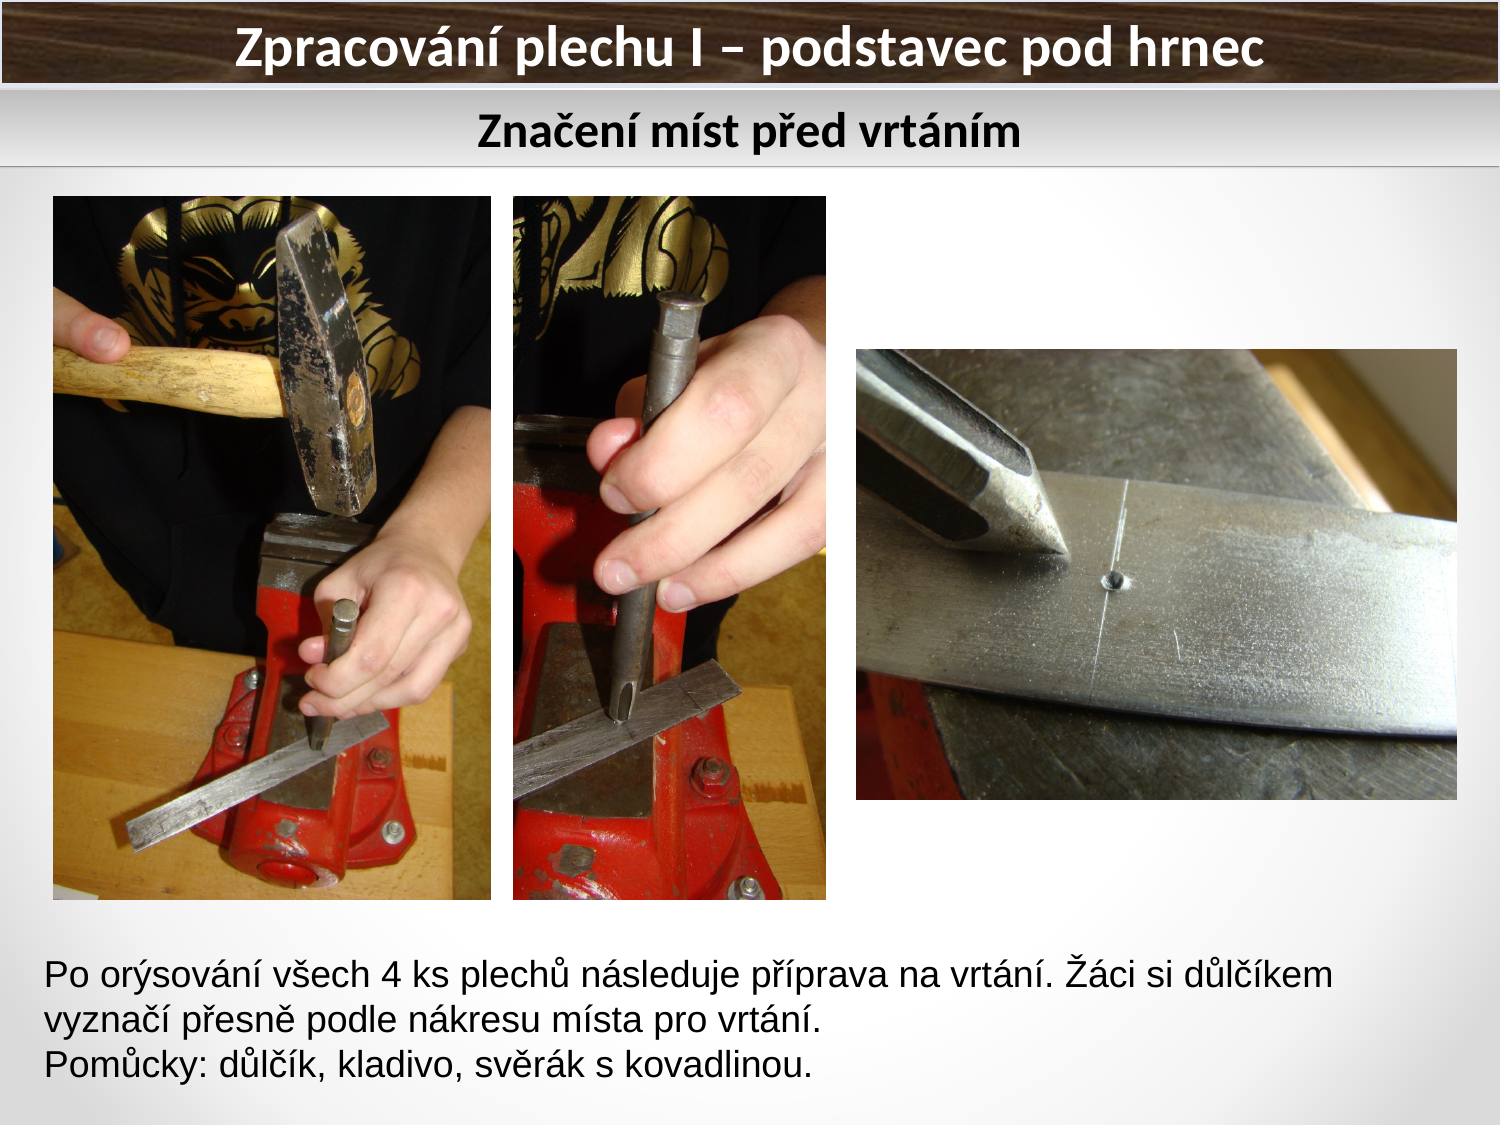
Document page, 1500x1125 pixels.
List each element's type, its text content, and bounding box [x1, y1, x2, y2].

picture [0, 166, 1500, 1125]
text_box Značení míst před vrtáním [0, 90, 1500, 166]
picture [0, 86, 1500, 90]
text_box Zpracování plechu I – podstavec pod hrnec [0, 0, 1500, 86]
text_box Po orýsování všech 4 ks plechů následuje příprava na vrtání. Žáci si důlčíkem vyznačí přesně podle nákresu místa pro vrtání. Pomůcky: důlčík, kladivo, svěrák s kovadlinou. [29, 942, 1471, 1094]
